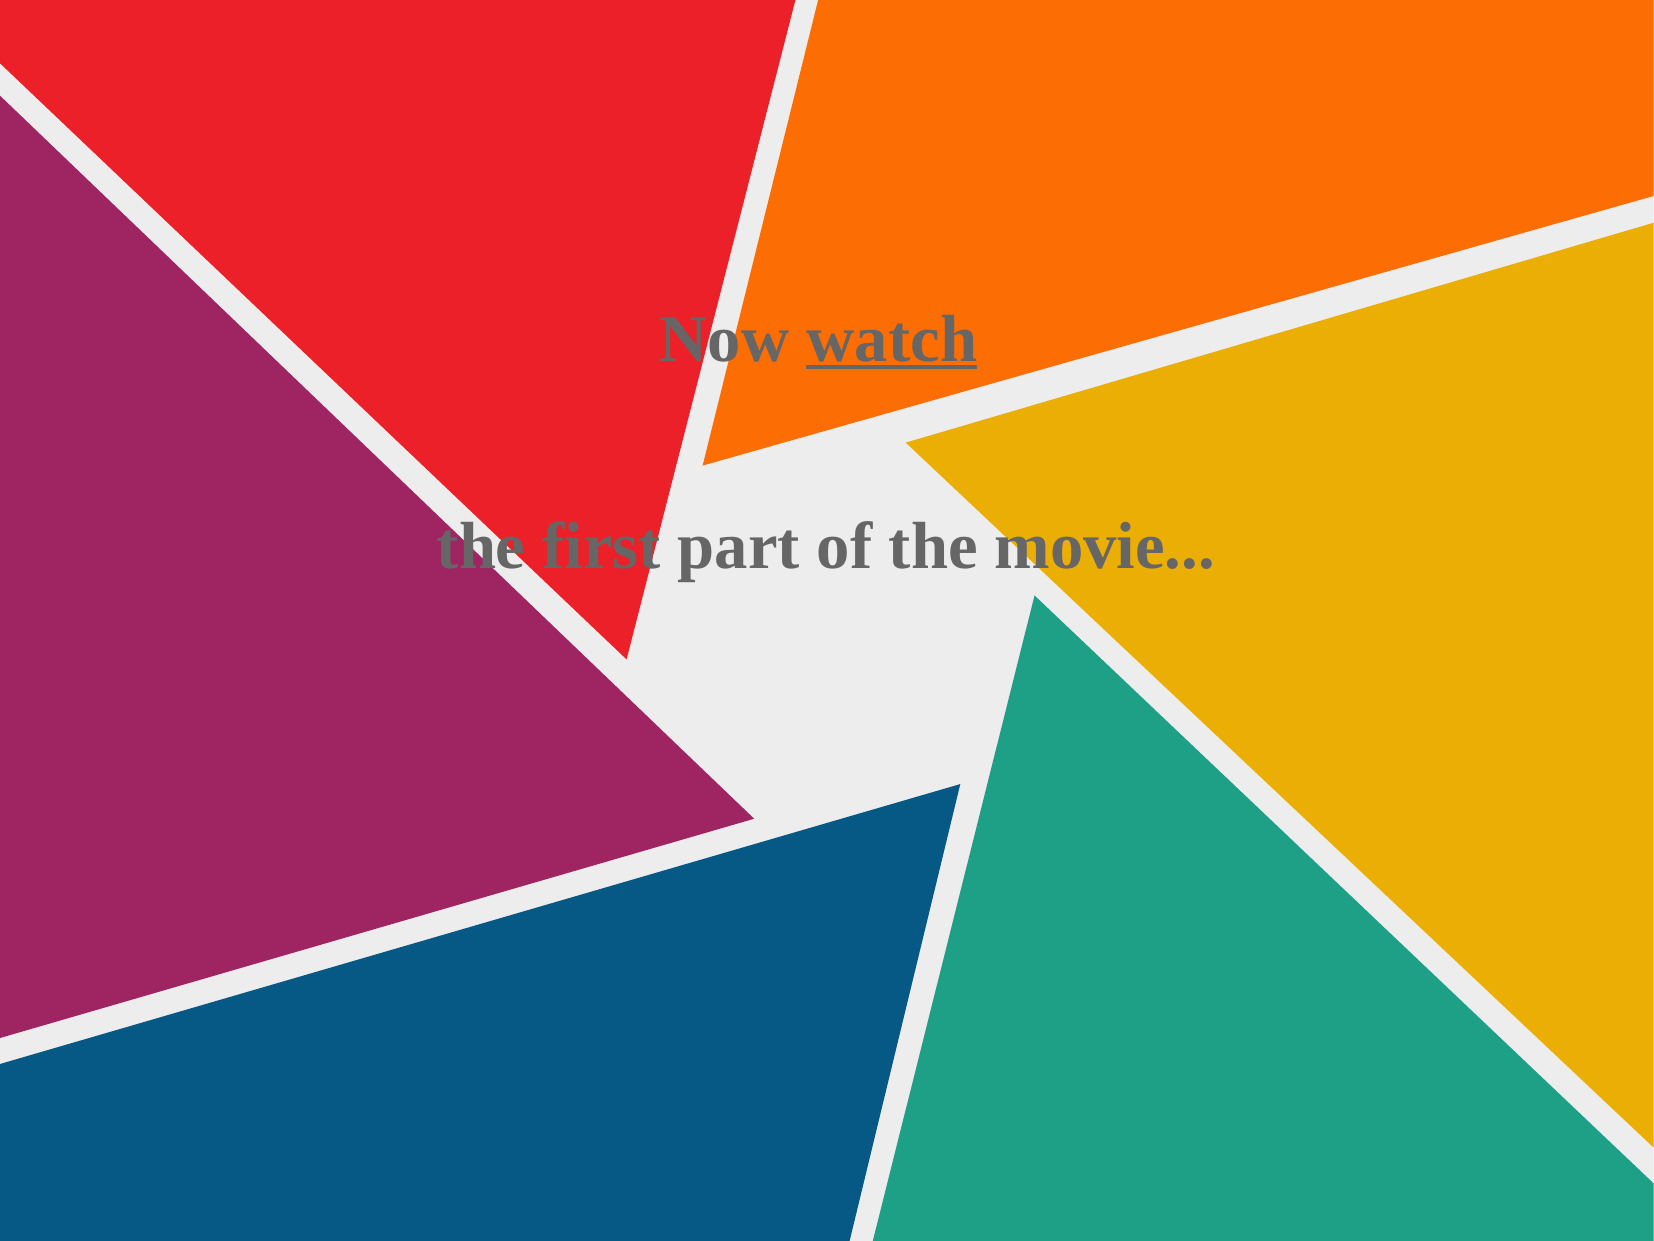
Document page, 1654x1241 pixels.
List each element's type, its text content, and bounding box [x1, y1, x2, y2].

list Now watch the first part of the movie... [114, 302, 1539, 1033]
